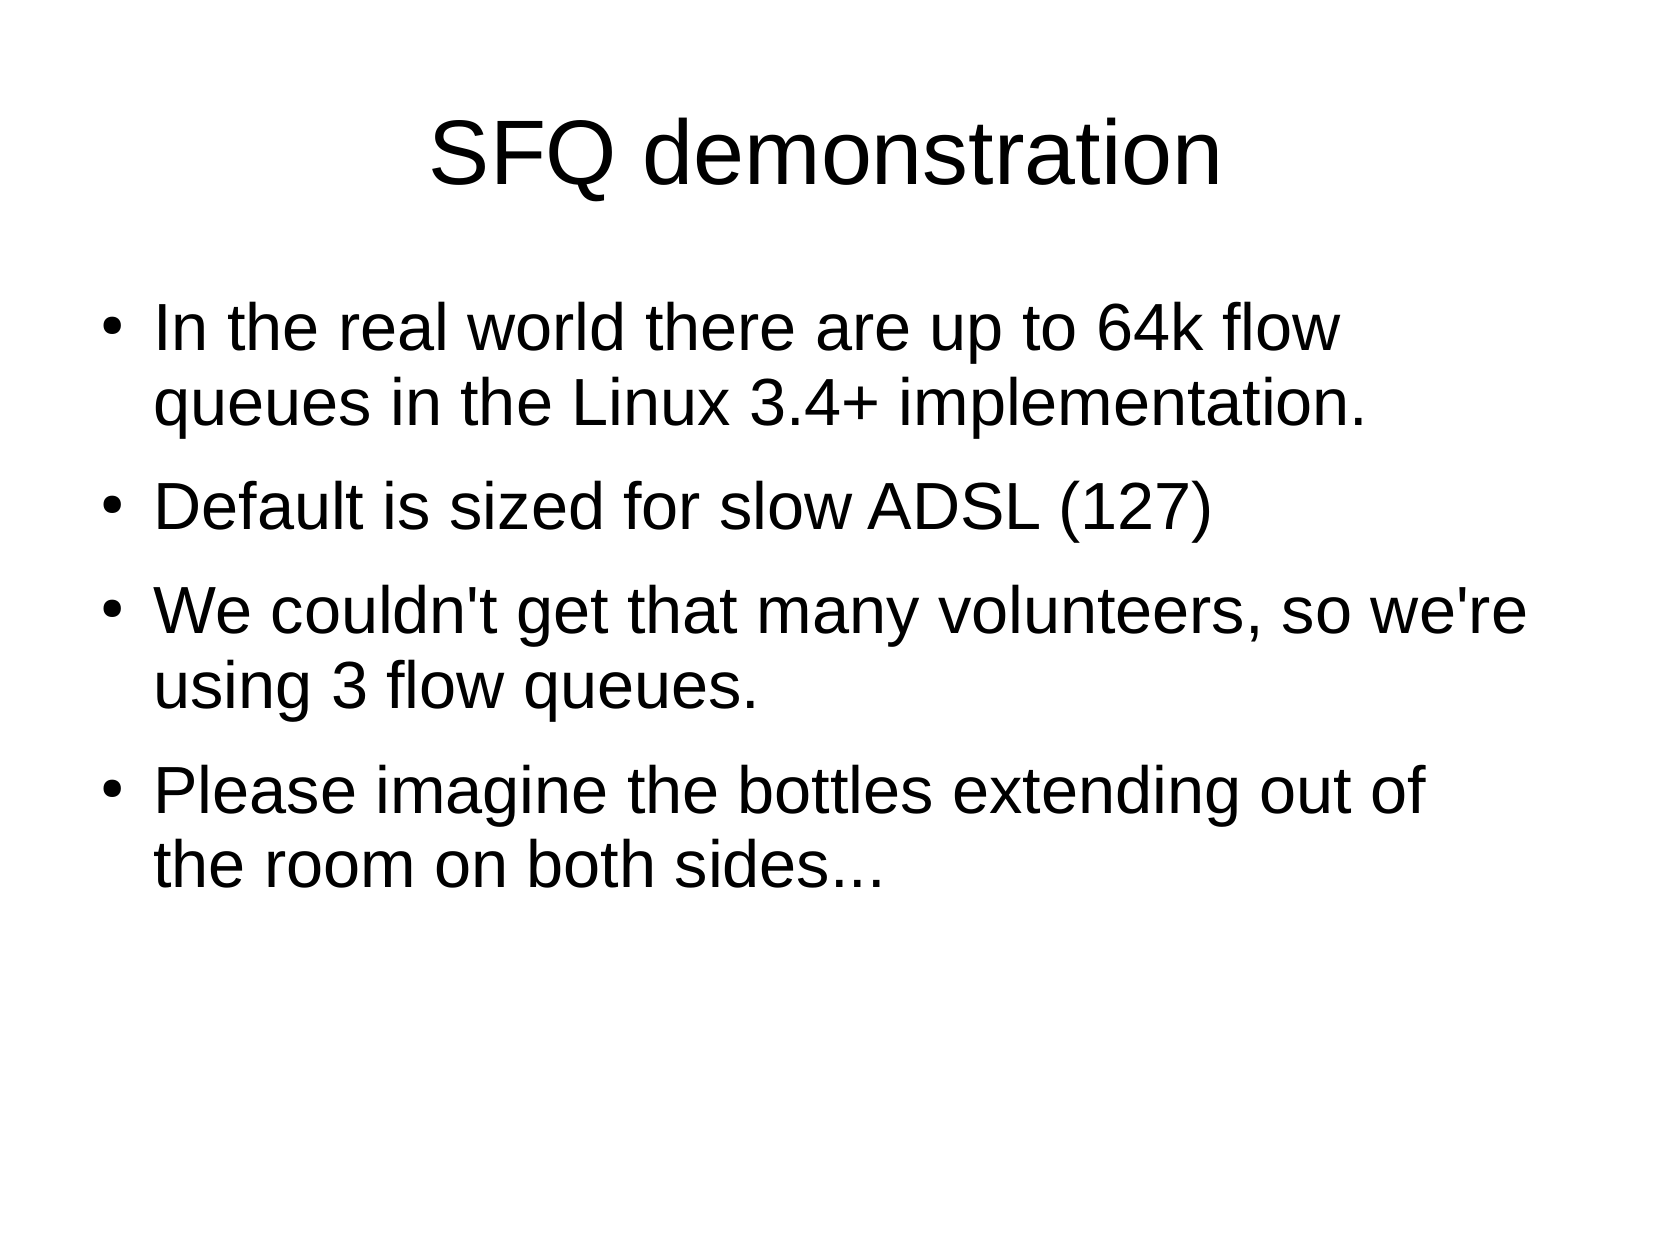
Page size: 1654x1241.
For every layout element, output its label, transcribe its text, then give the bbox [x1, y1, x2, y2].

list In the real world there are up to 64k flow queues in the Linux 3.4+ implementation. Default is sized for slow ADSL (127) We couldn't get that many volunteers, so we're using 3 flow queues. Please imagine the bottles extending out of the room on both sides... [82, 290, 1538, 1010]
title SFQ demonstration [82, 49, 1571, 257]
